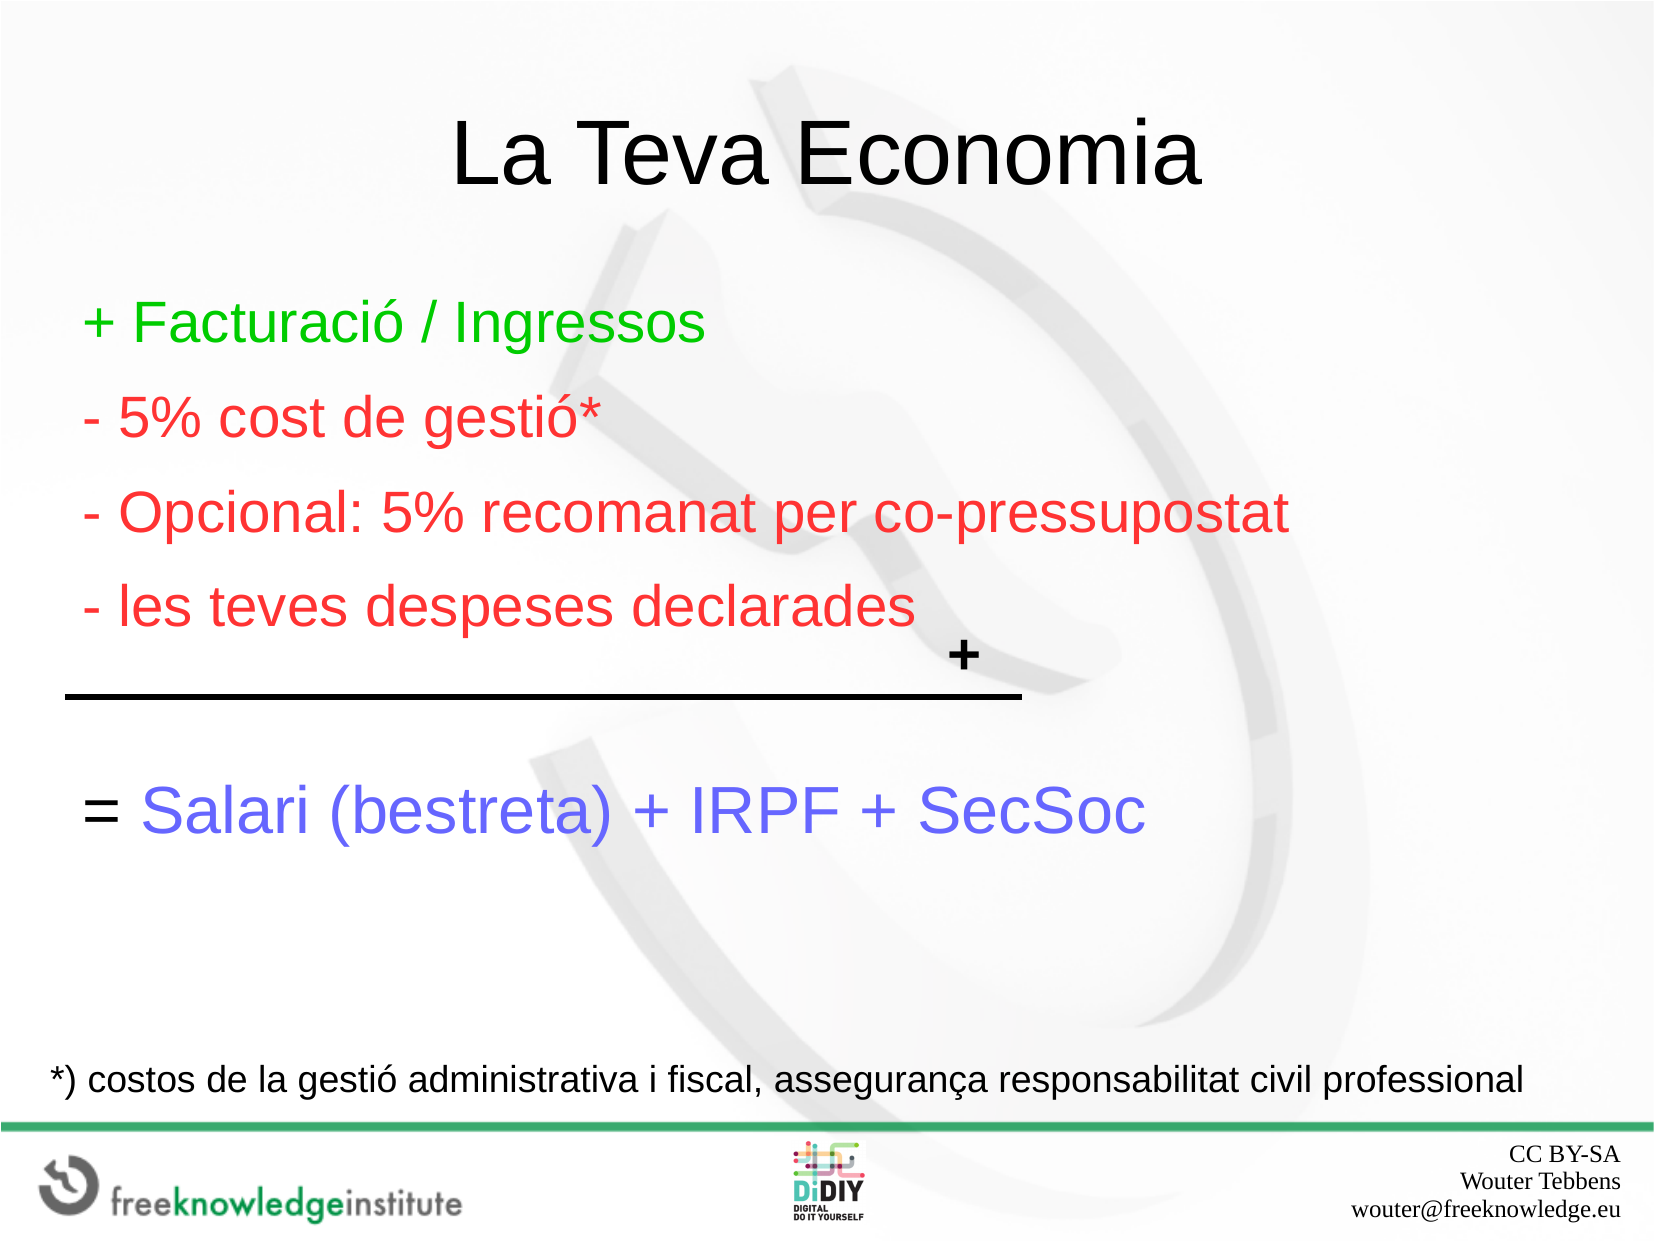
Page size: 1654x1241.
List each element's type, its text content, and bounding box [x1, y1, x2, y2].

list + Facturació / Ingressos - 5% cost de gestió* - Opcional: 5% recomanat per co-pressupostat - les teves despeses declarades = Salari (bestreta) + IRPF + SecSoc [82, 290, 1571, 1010]
title La Teva Economia [82, 49, 1571, 257]
text_box + [933, 614, 997, 695]
picture [1, 1, 1654, 1241]
text_box *) costos de la gestió administrativa i fiscal, assegurança responsabilitat civil professional [35, 1051, 1540, 1108]
